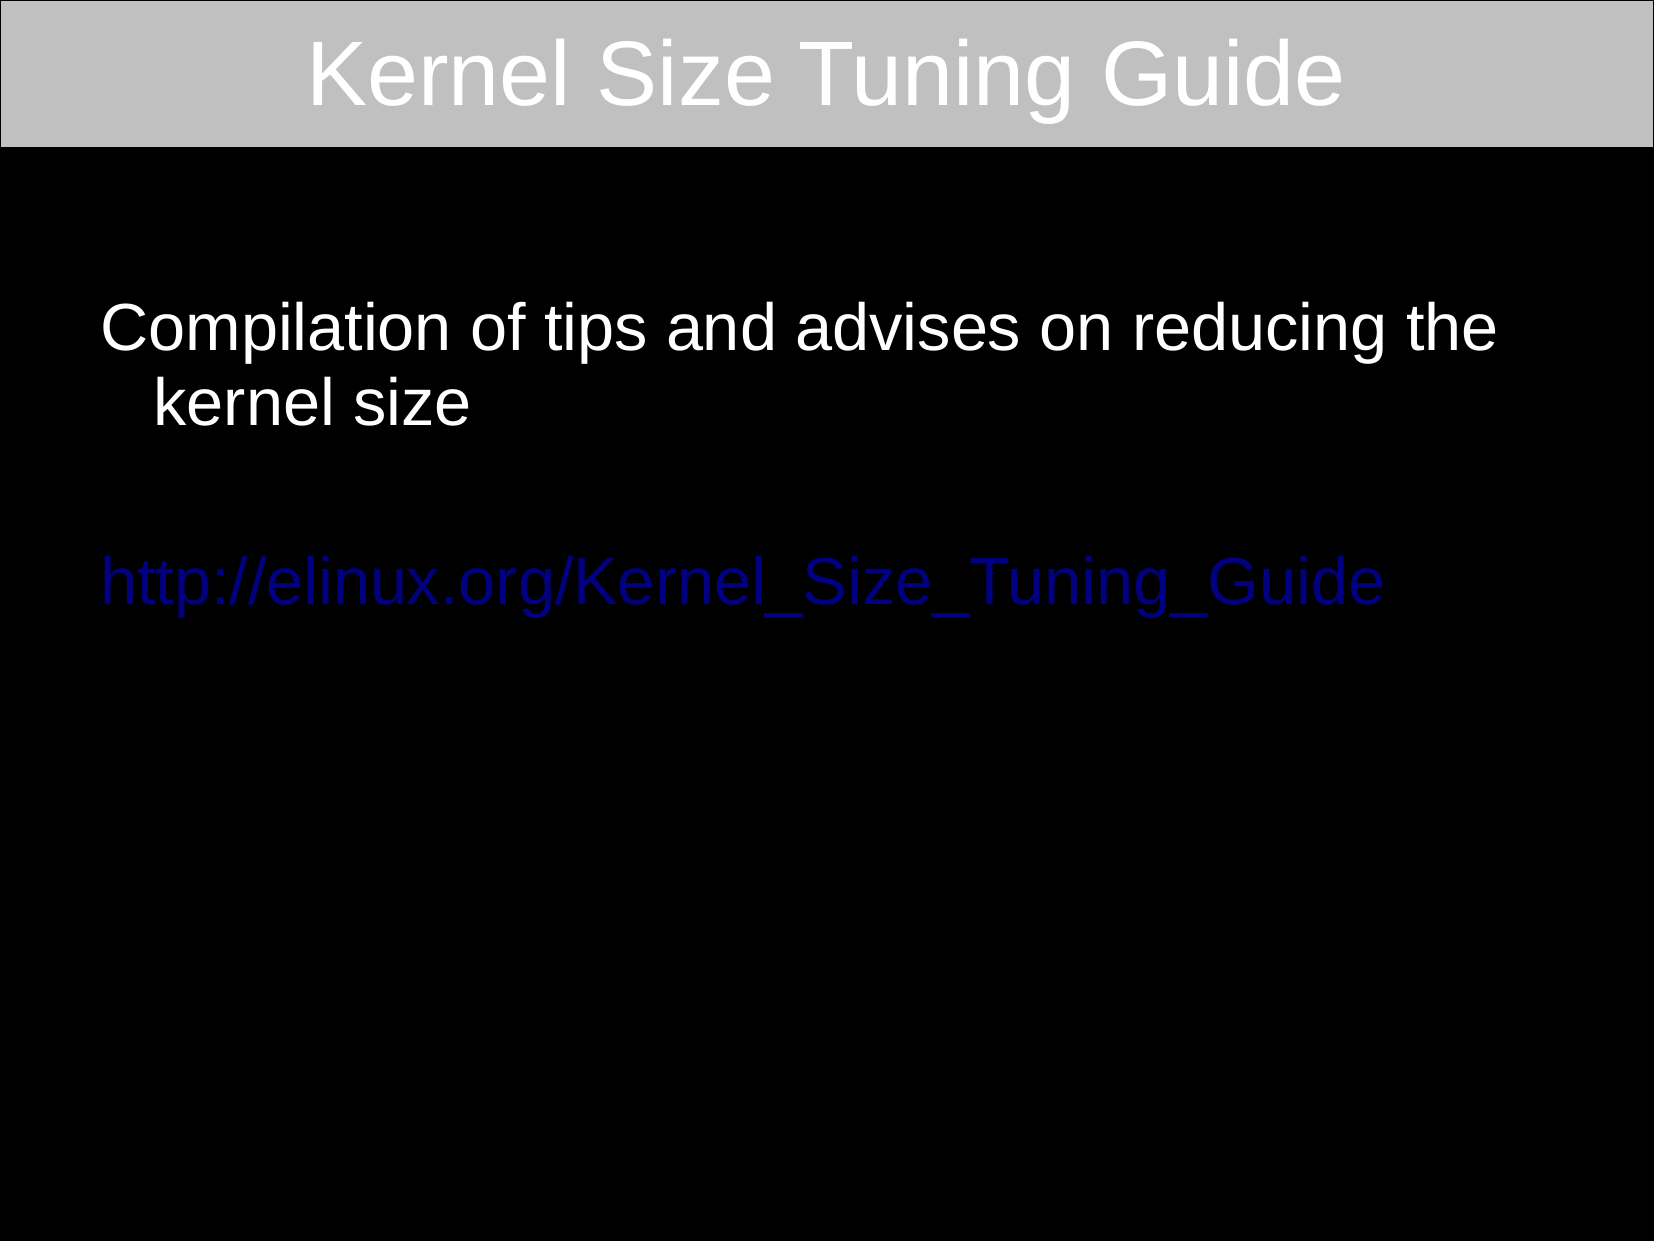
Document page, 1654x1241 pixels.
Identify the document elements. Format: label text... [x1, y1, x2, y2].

list Compilation of tips and advises on reducing the kernel size http://elinux.org/Kernel_Size_Tuning_Guide [82, 290, 1571, 1109]
title Kernel Size Tuning Guide [0, 0, 1654, 148]
